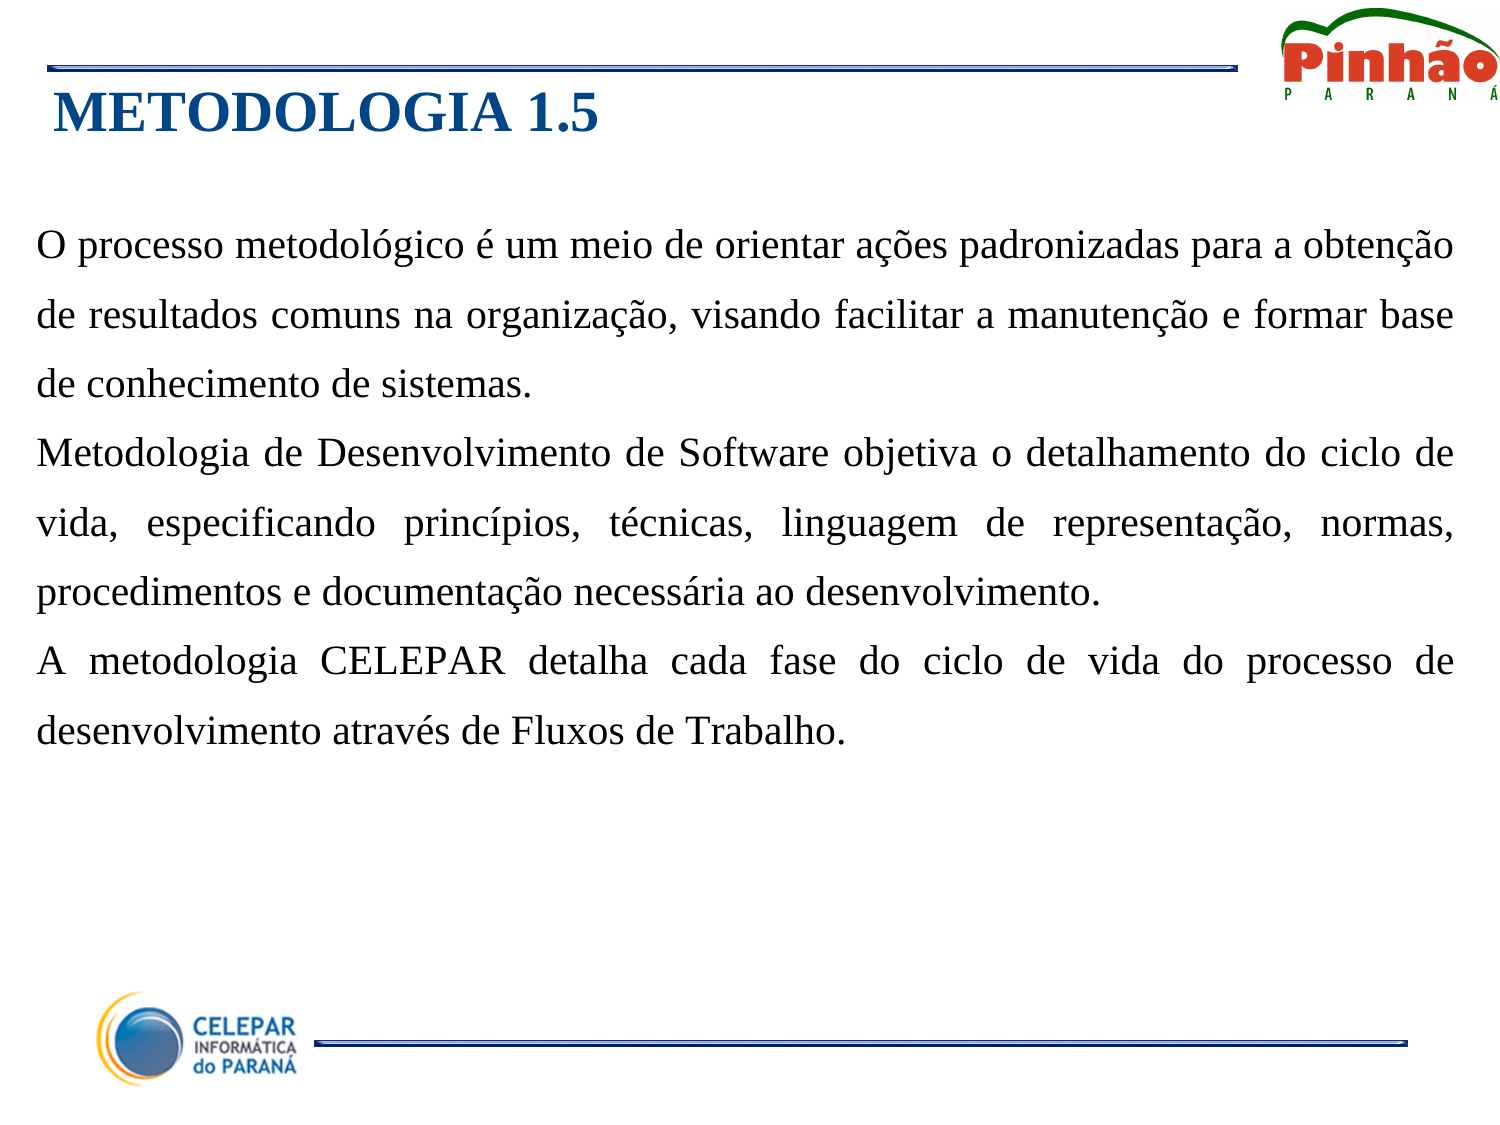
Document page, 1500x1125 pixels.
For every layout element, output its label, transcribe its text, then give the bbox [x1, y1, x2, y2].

text_box [98, 733, 1420, 1125]
text_box METODOLOGIA 1.5 [53, 79, 601, 156]
text_box O processo metodológico é um meio de orientar ações padronizadas para a obtenção de resultados comuns na organização, visando facilitar a manutenção e formar base de conhecimento de sistemas. Metodologia de Desenvolvimento de Software objetiva o detalhamento do ciclo de vida, especificando princípios, técnicas, linguagem de representação, normas, procedimentos e documentação necessária ao desenvolvimento. A metodologia CELEPAR detalha cada fase do ciclo de vida do processo de desenvolvimento através de Fluxos de Trabalho. [36, 198, 1456, 780]
picture [1281, 8, 1500, 100]
title [78, 21, 1025, 156]
